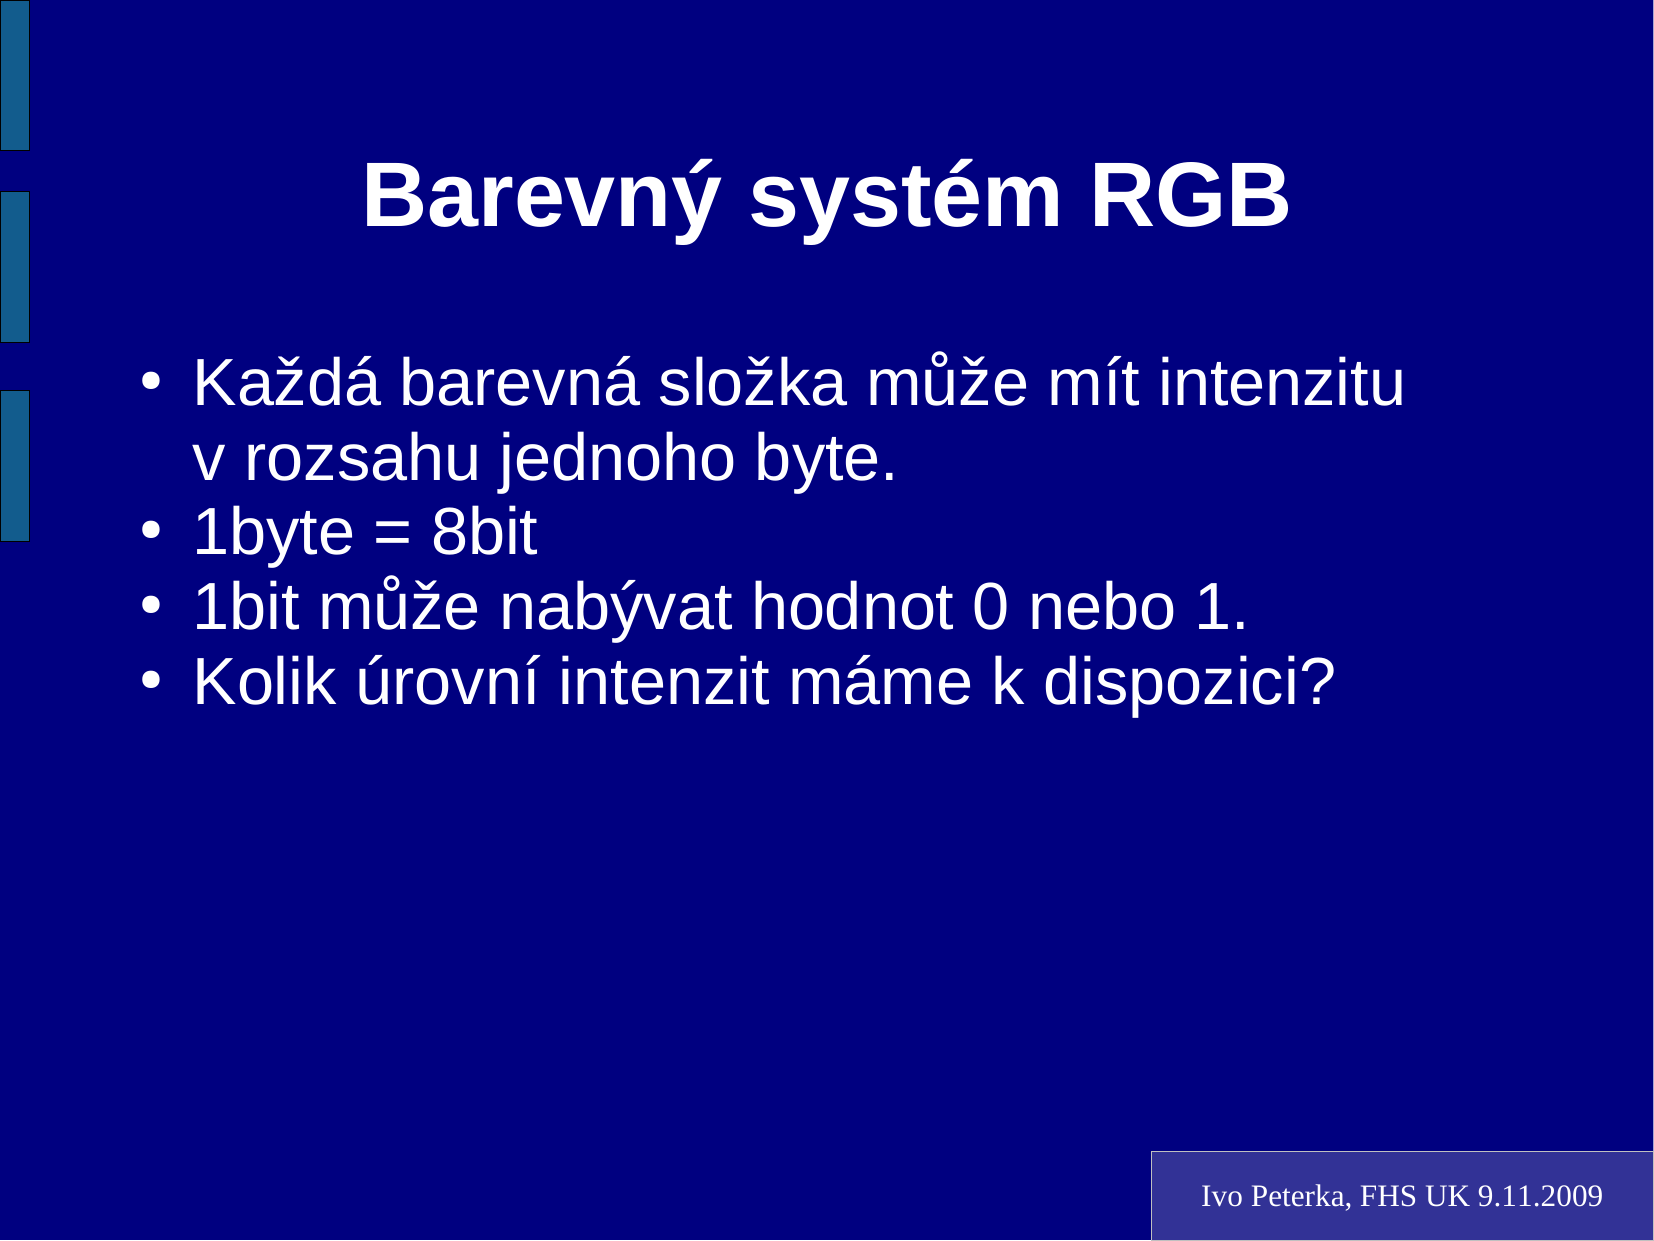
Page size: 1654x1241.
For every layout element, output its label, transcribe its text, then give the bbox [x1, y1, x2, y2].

list Každá barevná složka může mít intenzitu v rozsahu jednoho byte. 1byte = 8bit 1bit může nabývat hodnot 0 nebo 1. Kolik úrovní intenzit máme k dispozici? [121, 344, 1534, 1112]
title Barevný systém RGB [121, 98, 1534, 291]
